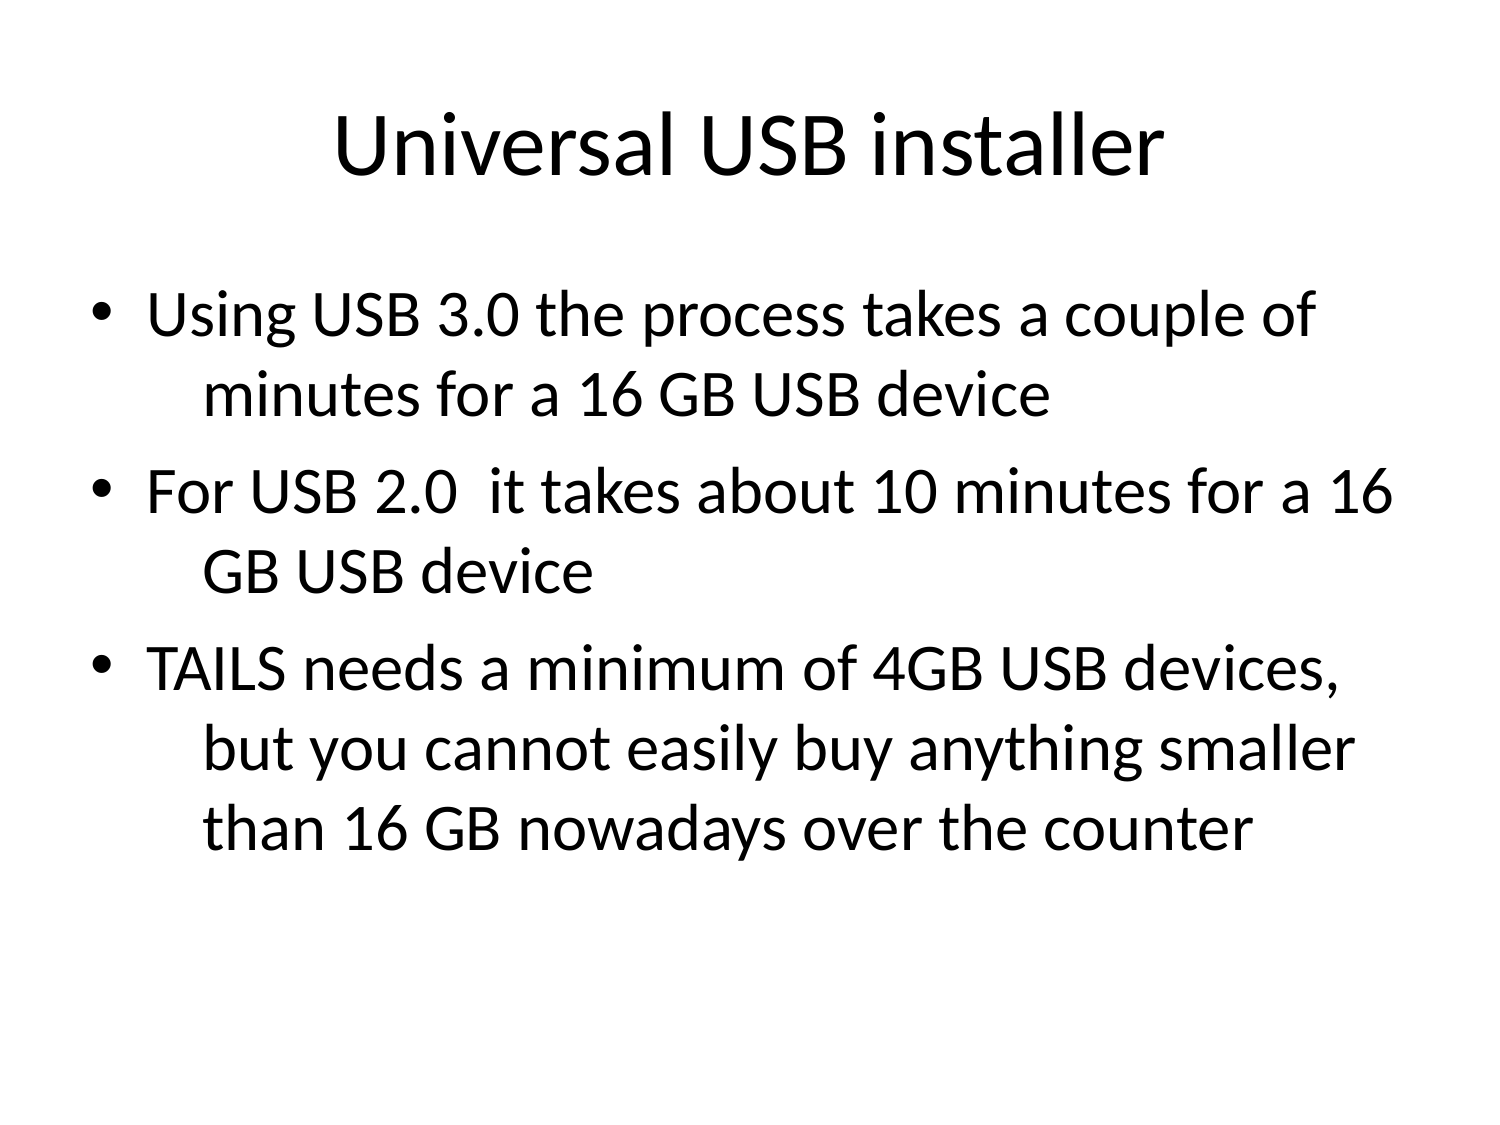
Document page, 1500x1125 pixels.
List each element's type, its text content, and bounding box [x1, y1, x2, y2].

title Universal USB installer [75, 45, 1426, 233]
list Using USB 3.0 the process takes a couple of minutes for a 16 GB USB device For USB 2.0 it takes about 10 minutes for a 16 GB USB device TAILS needs a minimum of 4GB USB devices, but you cannot easily buy anything smaller than 16 GB nowadays over the counter [75, 262, 1426, 1005]
